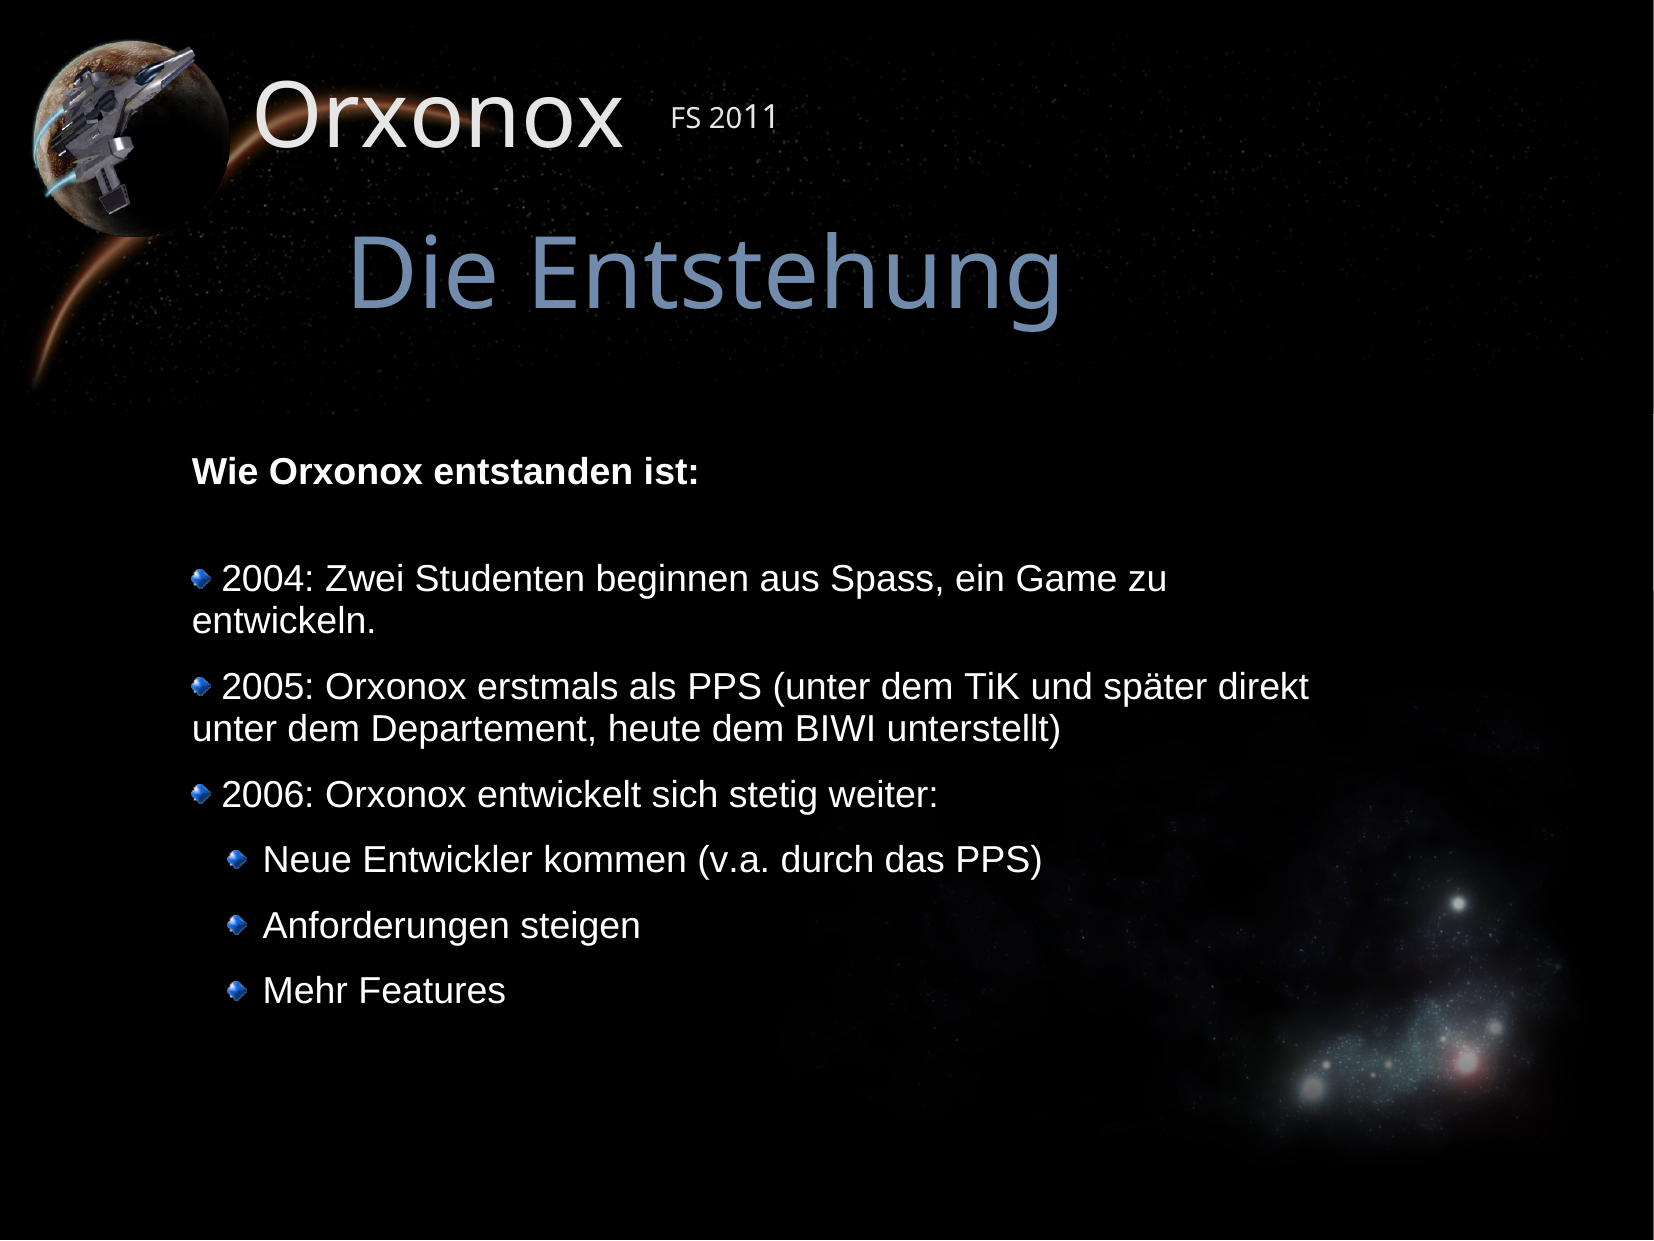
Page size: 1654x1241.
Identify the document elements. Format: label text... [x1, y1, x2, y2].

picture [0, 0, 1654, 521]
text_box Die Entstehung [330, 194, 1388, 410]
picture [644, 590, 1654, 1240]
text_box Wie Orxonox entstanden ist: 2004: Zwei Studenten beginnen aus Spass, ein Game zu entwickeln. 2005: Orxonox erstmals als PPS (unter dem TiK und später direkt unter dem Departement, heute dem BIWI unterstellt) 2006: Orxonox entwickelt sich stetig weiter: Neue Entwickler kommen (v.a. durch das PPS) Anforderungen steigen Mehr Features [177, 442, 1329, 1020]
